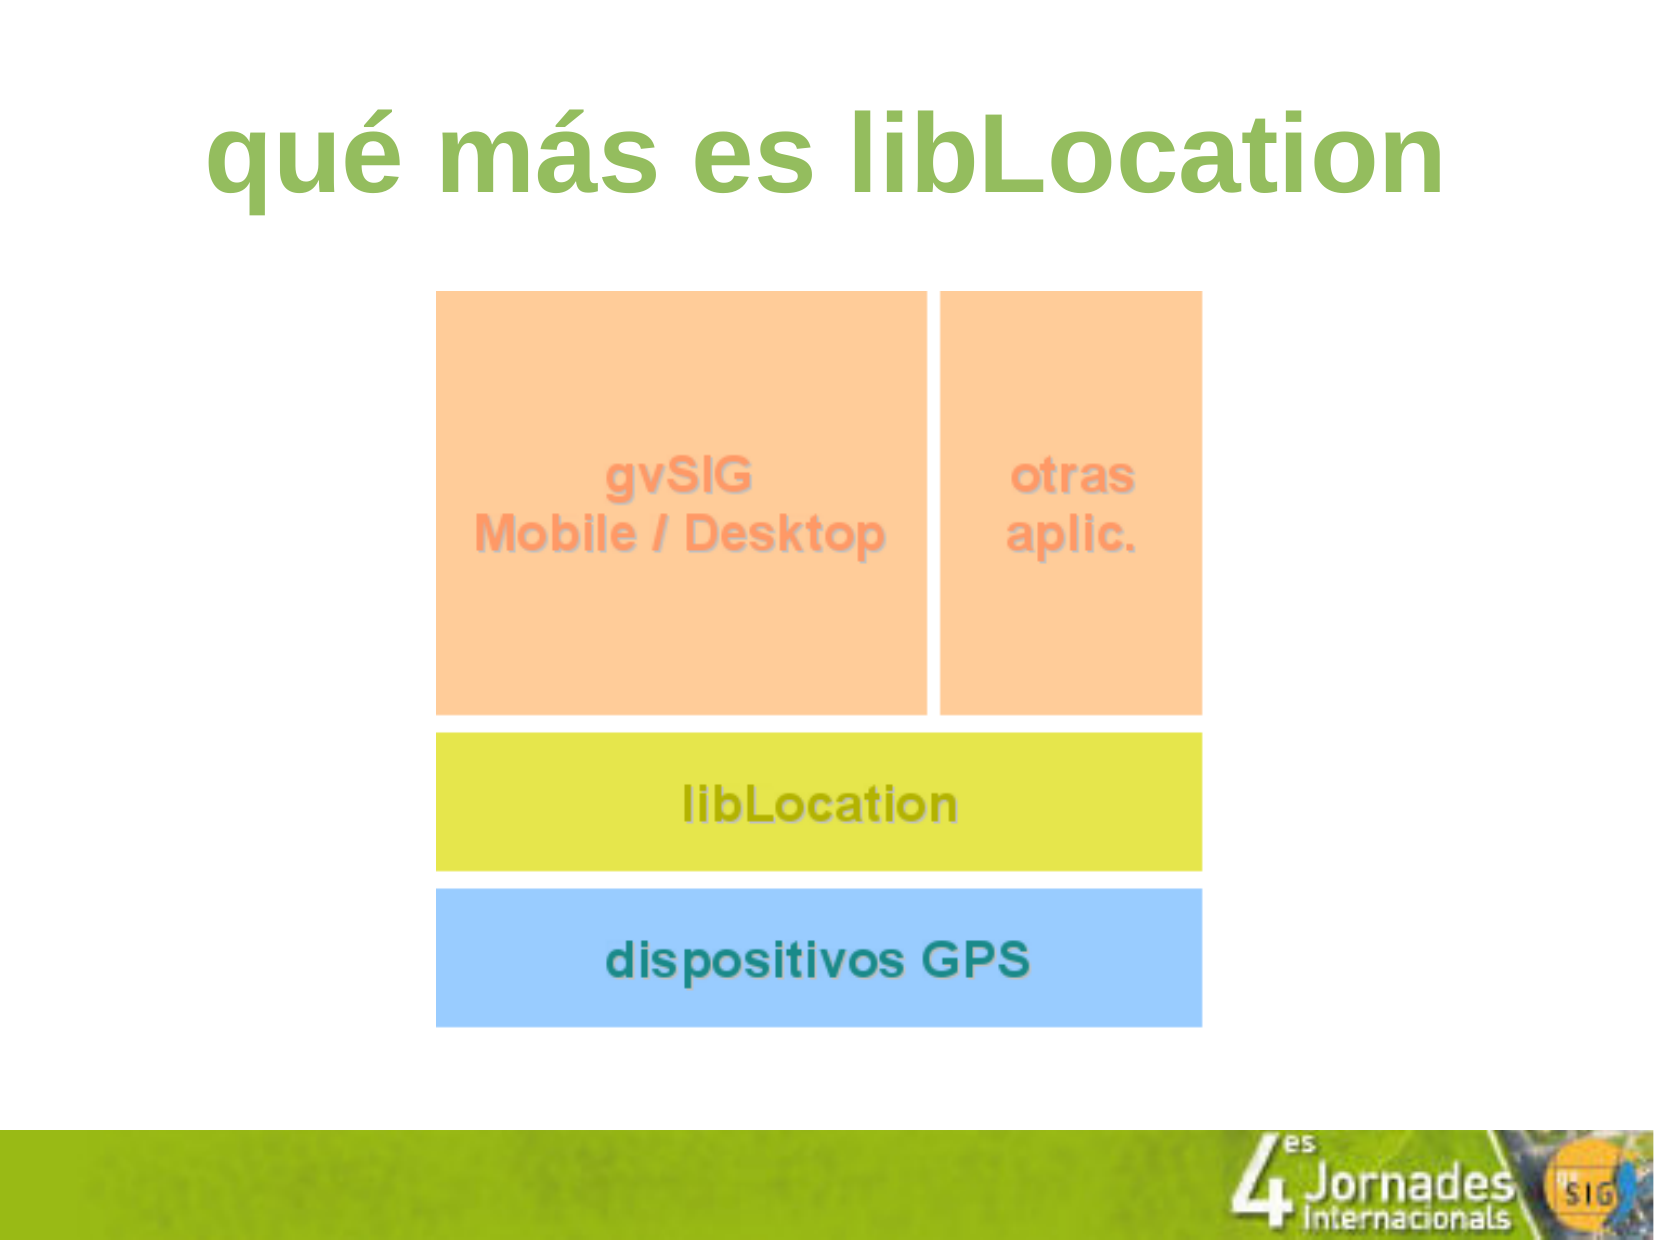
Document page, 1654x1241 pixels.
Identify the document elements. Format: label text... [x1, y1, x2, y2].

title qué más es libLocation [82, 49, 1571, 257]
picture [0, 1130, 1654, 1240]
picture [436, 291, 1205, 1030]
